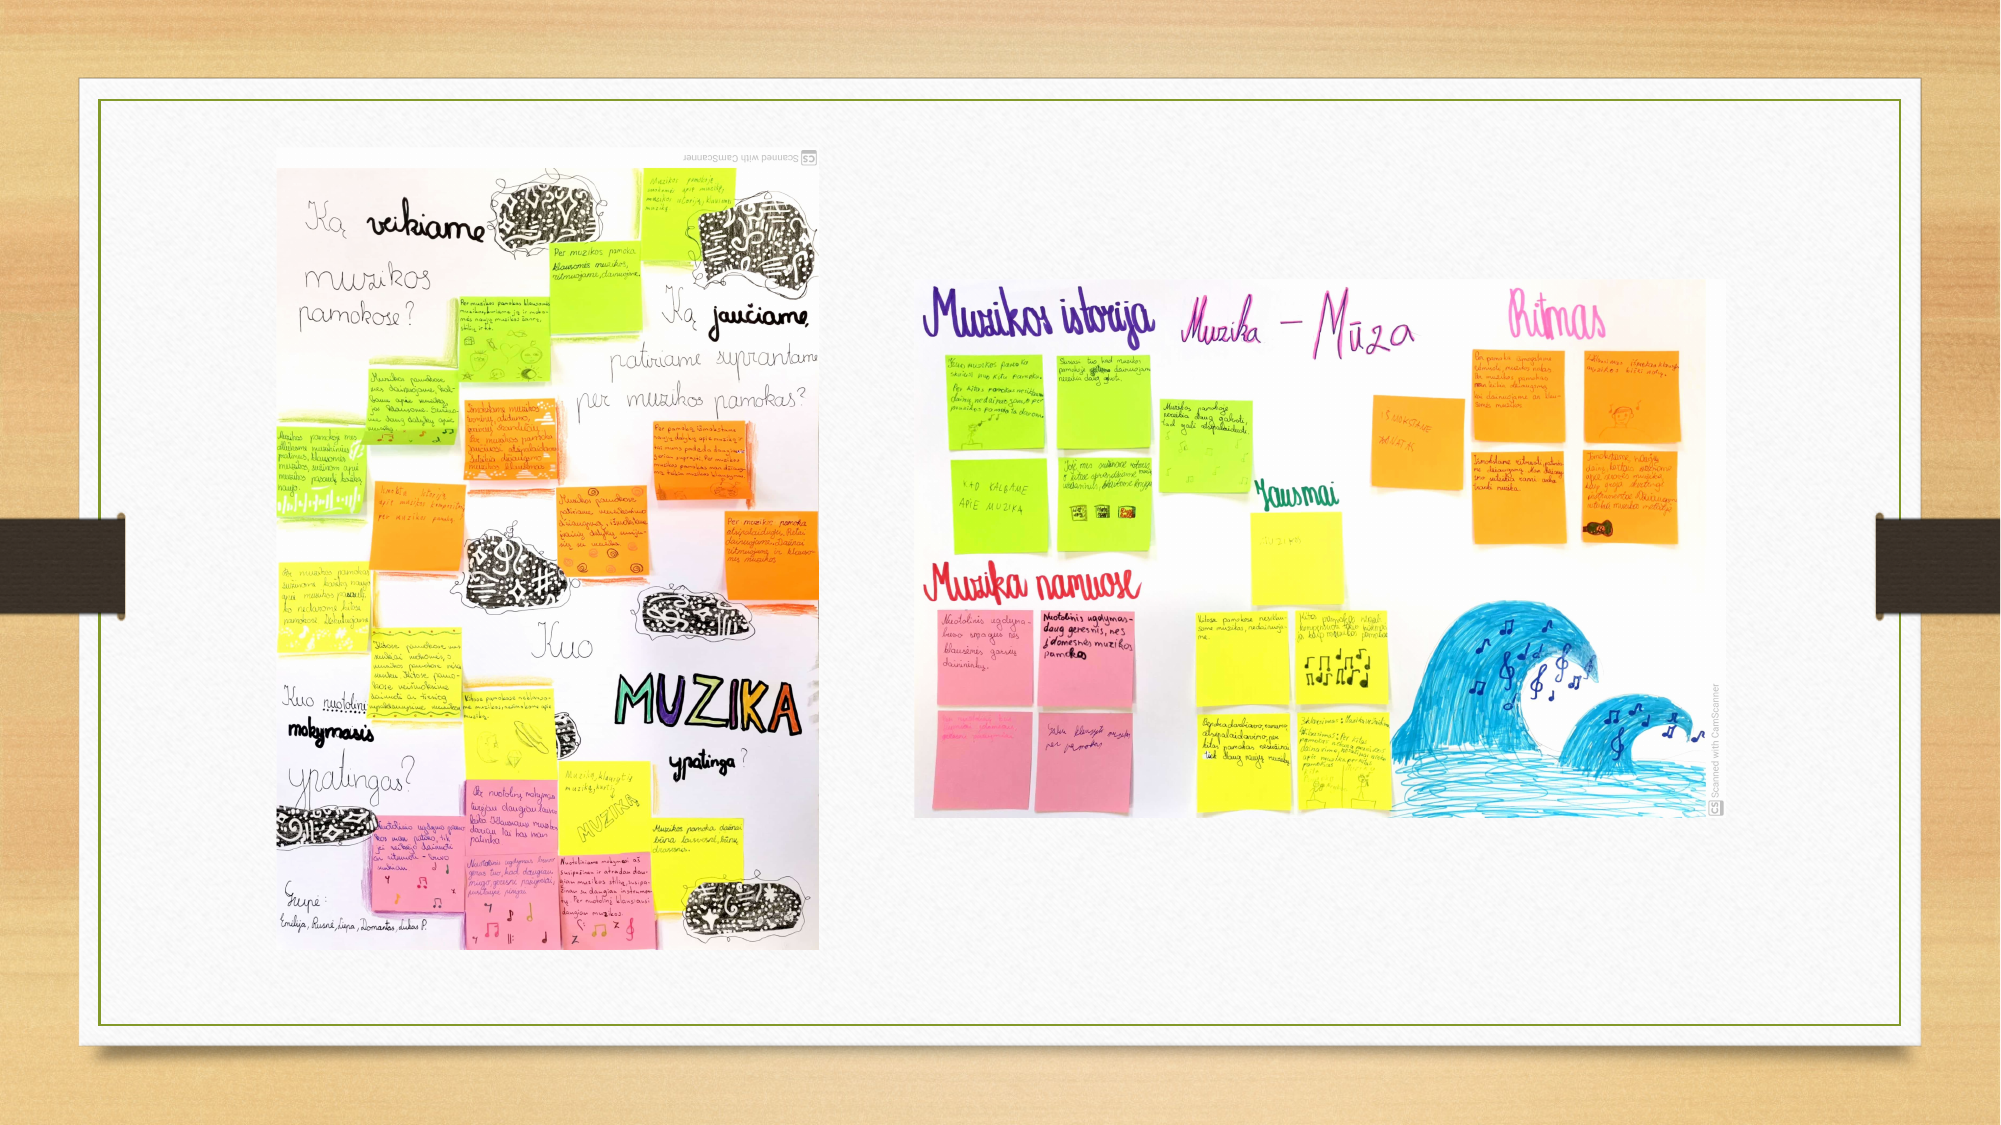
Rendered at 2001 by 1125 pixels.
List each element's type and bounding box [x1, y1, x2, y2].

picture [914, 279, 1726, 818]
picture [276, 147, 819, 951]
